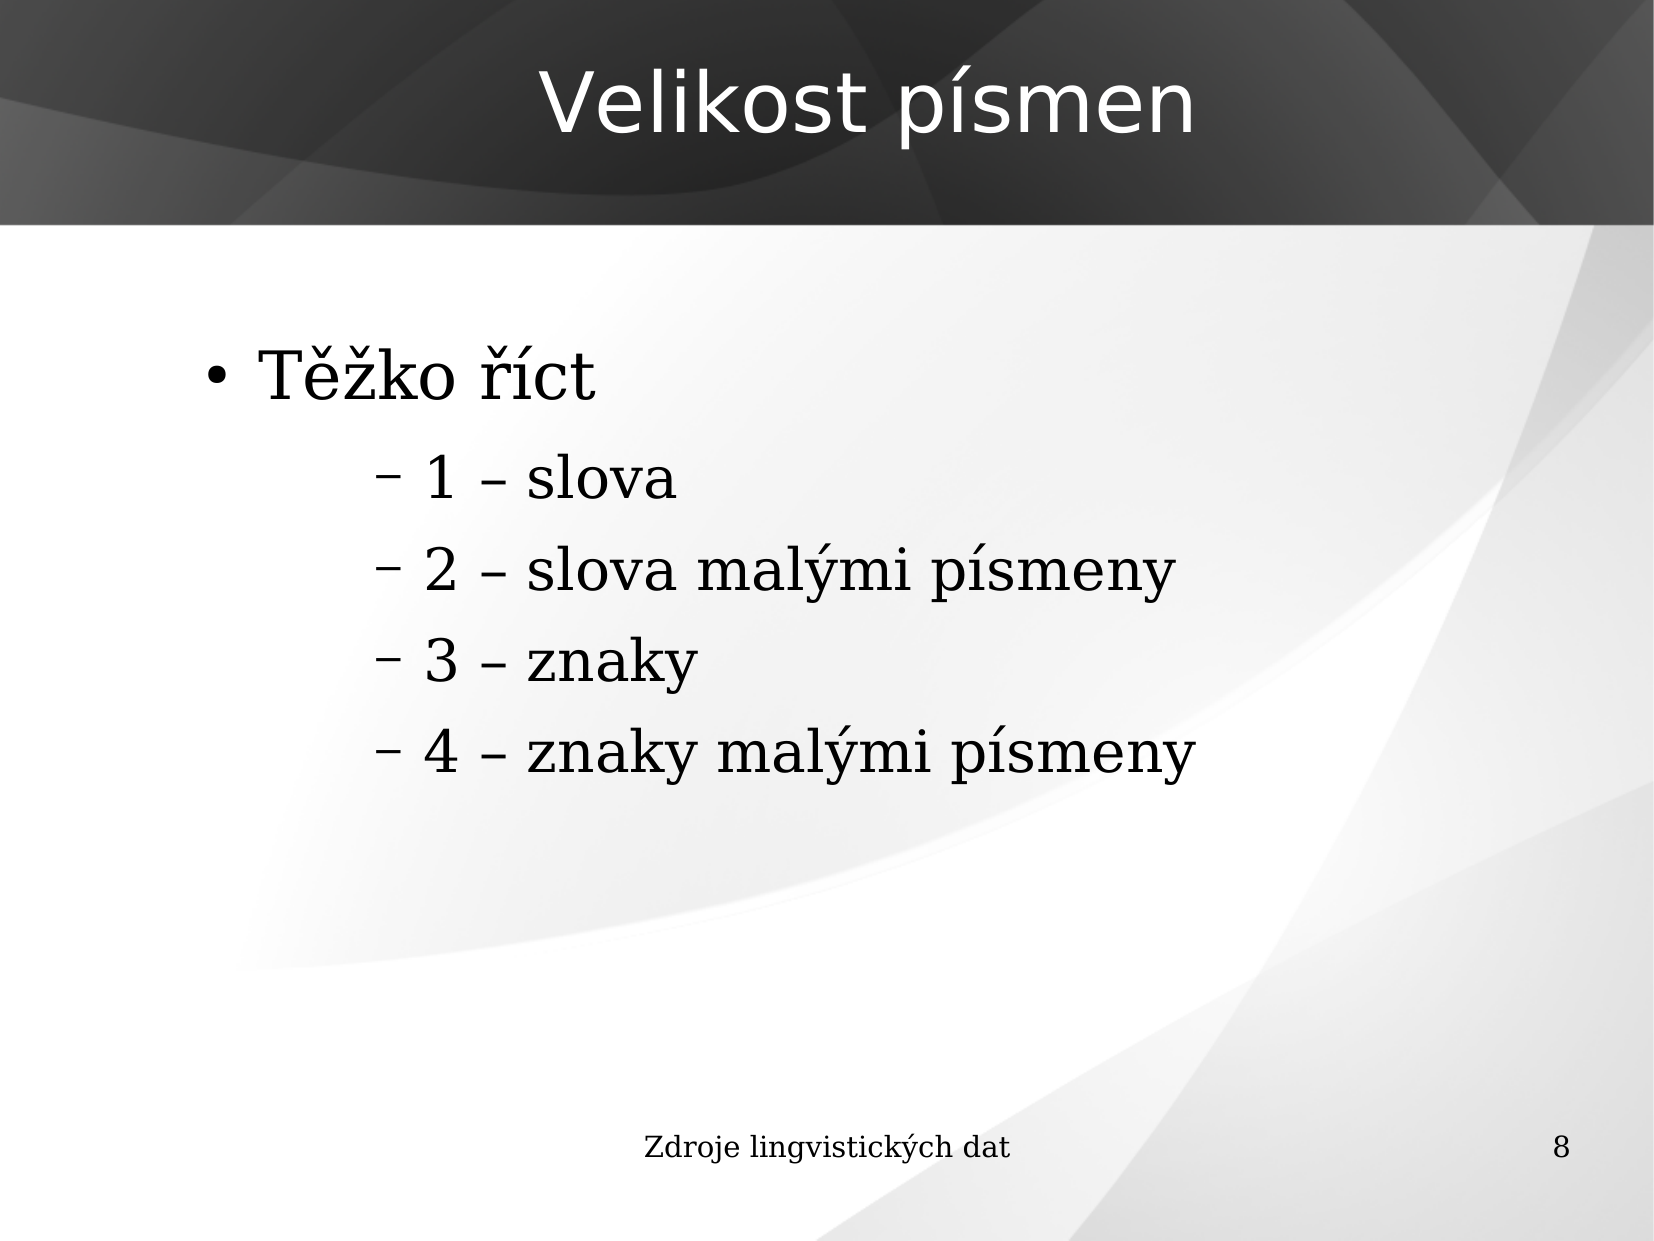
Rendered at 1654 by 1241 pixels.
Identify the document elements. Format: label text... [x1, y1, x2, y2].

picture [0, 0, 1654, 1241]
title Velikost písmen [124, 0, 1613, 208]
list Těžko říct 1 – slova 2 – slova malými písmeny 3 – znaky 4 – znaky malými písmeny [187, 337, 1538, 998]
